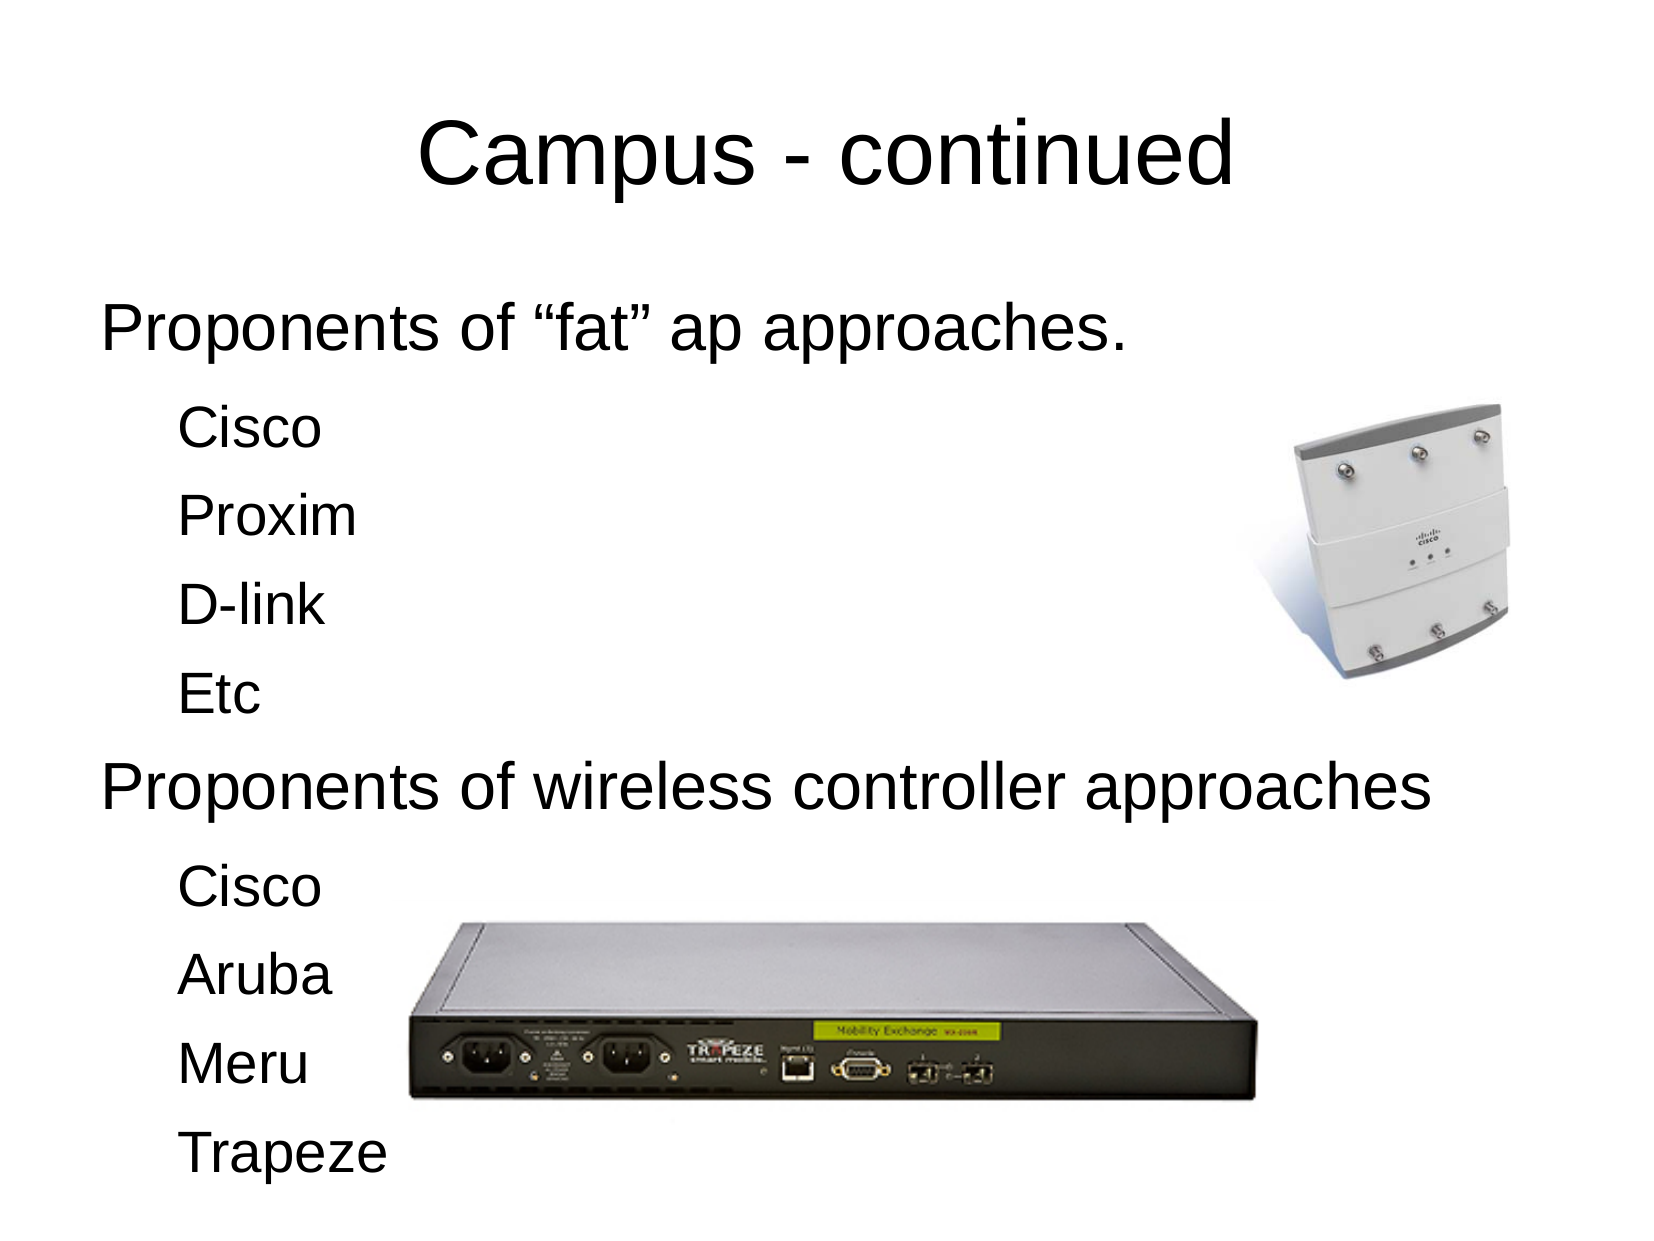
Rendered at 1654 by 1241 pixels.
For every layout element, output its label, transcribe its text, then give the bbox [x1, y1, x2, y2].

picture [392, 868, 1613, 1201]
picture [1185, 371, 1613, 713]
list Proponents of “fat” ap approaches. Cisco Proxim D-link Etc Proponents of wireless controller approaches Cisco Aruba Meru Trapeze [82, 290, 1571, 1185]
title Campus - continued [82, 56, 1571, 250]
